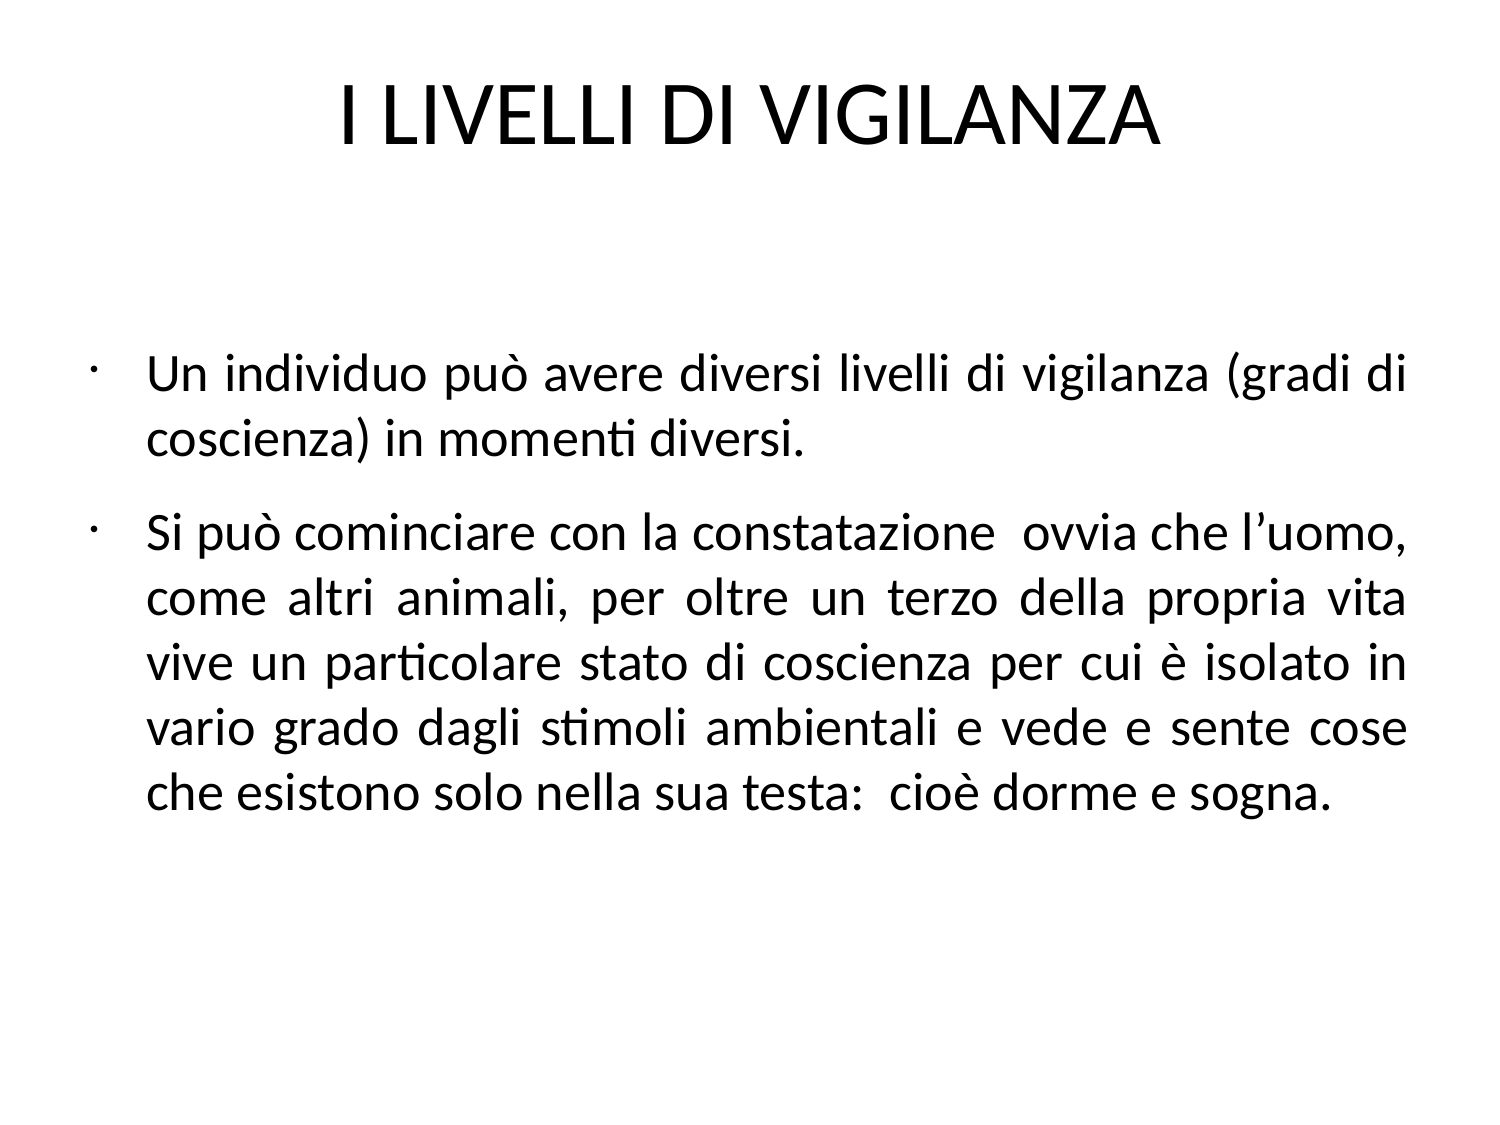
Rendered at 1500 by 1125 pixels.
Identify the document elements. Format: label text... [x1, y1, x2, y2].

list Un individuo può avere diversi livelli di vigilanza (gradi di coscienza) in momenti diversi. Si può cominciare con la constatazione ovvia che l’uomo, come altri animali, per oltre un terzo della propria vita vive un particolare stato di coscienza per cui è isolato in vario grado dagli stimoli ambientali e vede e sente cose che esistono solo nella sua testa: cioè dorme e sogna. [75, 140, 1425, 1005]
title I LIVELLI DI VIGILANZA [75, 45, 1425, 140]
